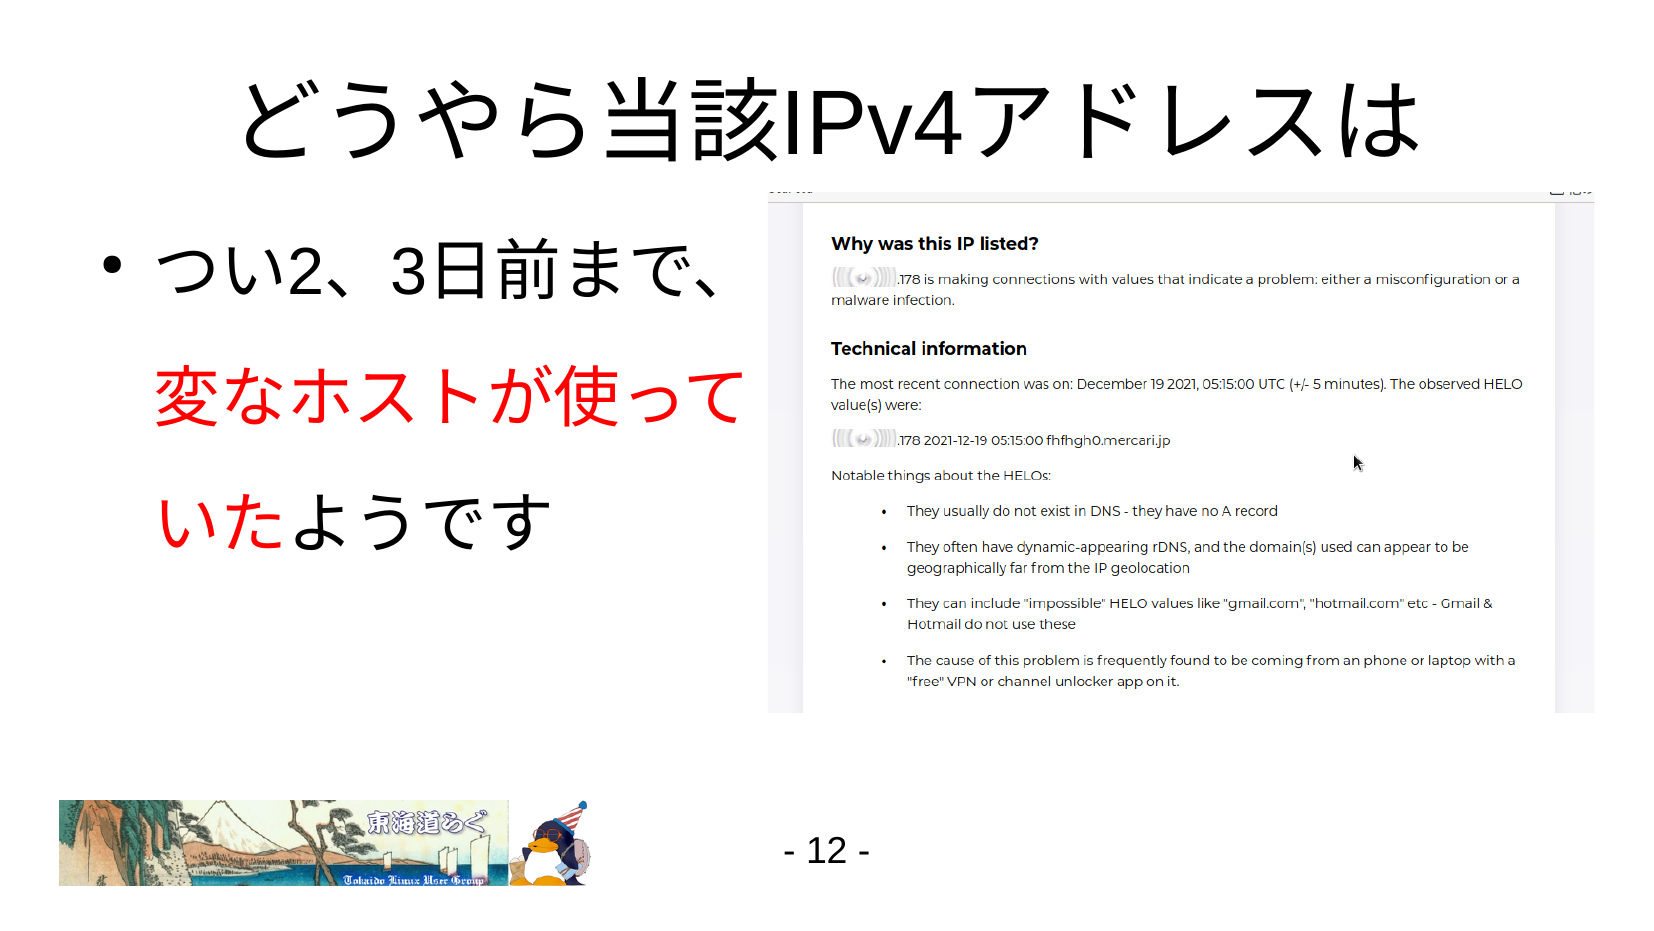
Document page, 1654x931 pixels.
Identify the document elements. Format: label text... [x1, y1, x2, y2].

picture [767, 192, 1595, 713]
text_box - <番号> - [703, 815, 950, 886]
picture [59, 800, 591, 887]
list つい2、3日前まで、 変なホストが使って いたようです [82, 217, 1571, 758]
title どうやら当該IPv4アドレスは [82, 37, 1571, 193]
